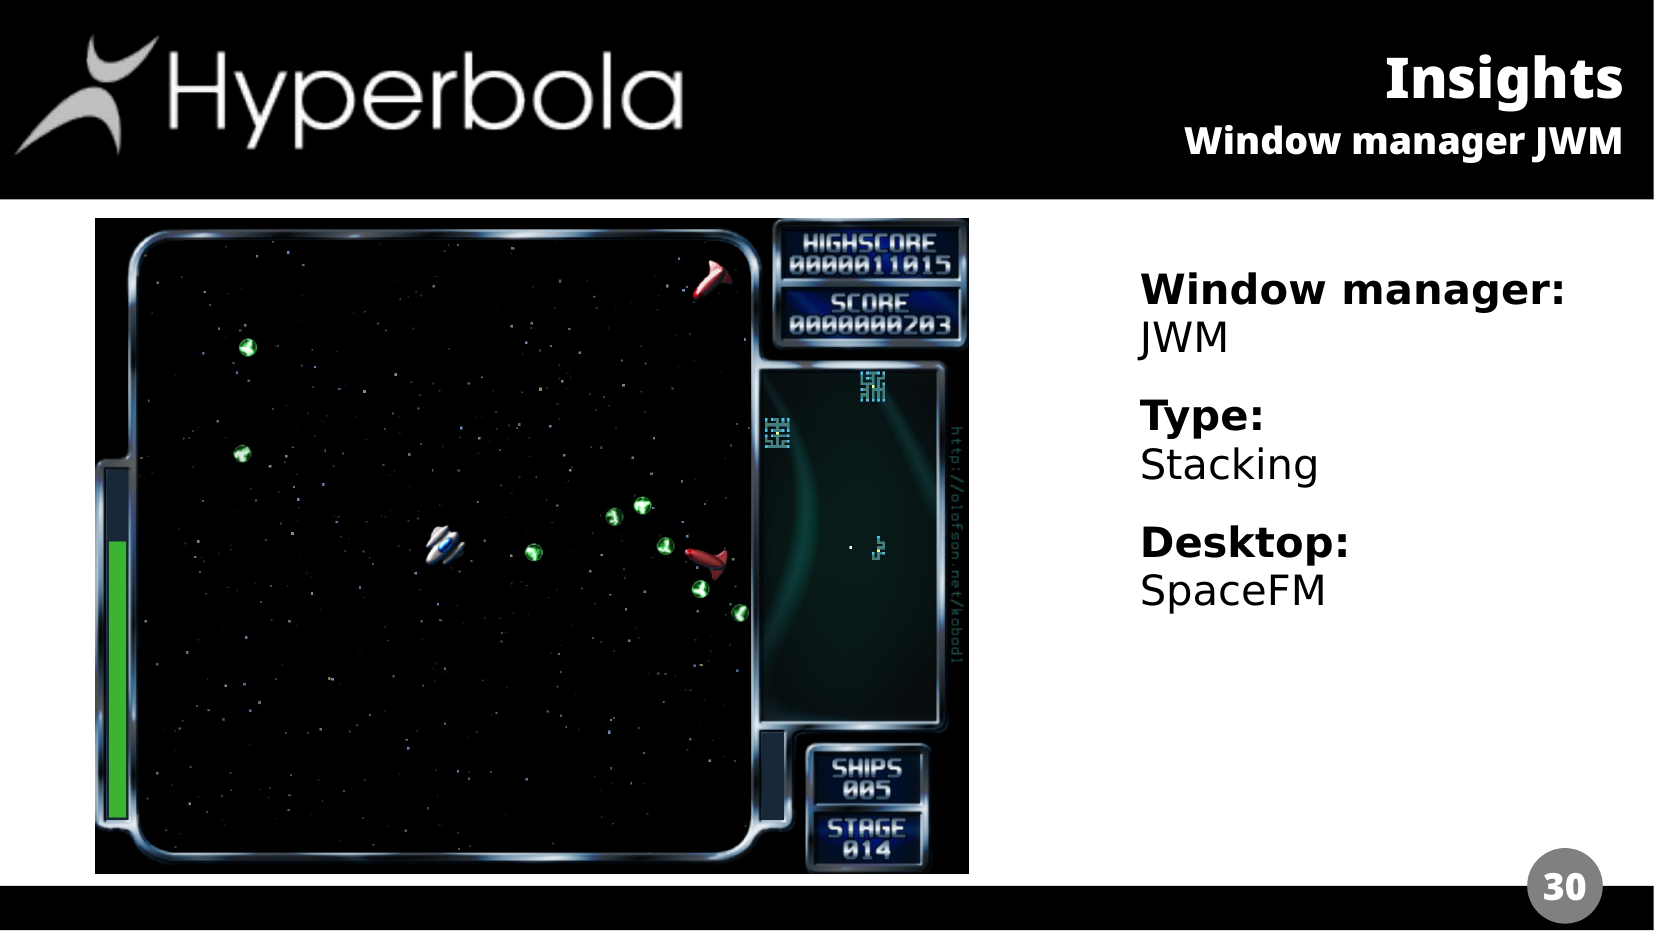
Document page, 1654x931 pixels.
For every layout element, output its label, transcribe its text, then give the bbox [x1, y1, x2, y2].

list Window manager: JWM Type: Stacking Desktop: SpaceFM [1122, 265, 1625, 621]
title Insights Window manager JWM [708, 42, 1625, 161]
picture [95, 218, 969, 875]
picture [11, 34, 691, 158]
